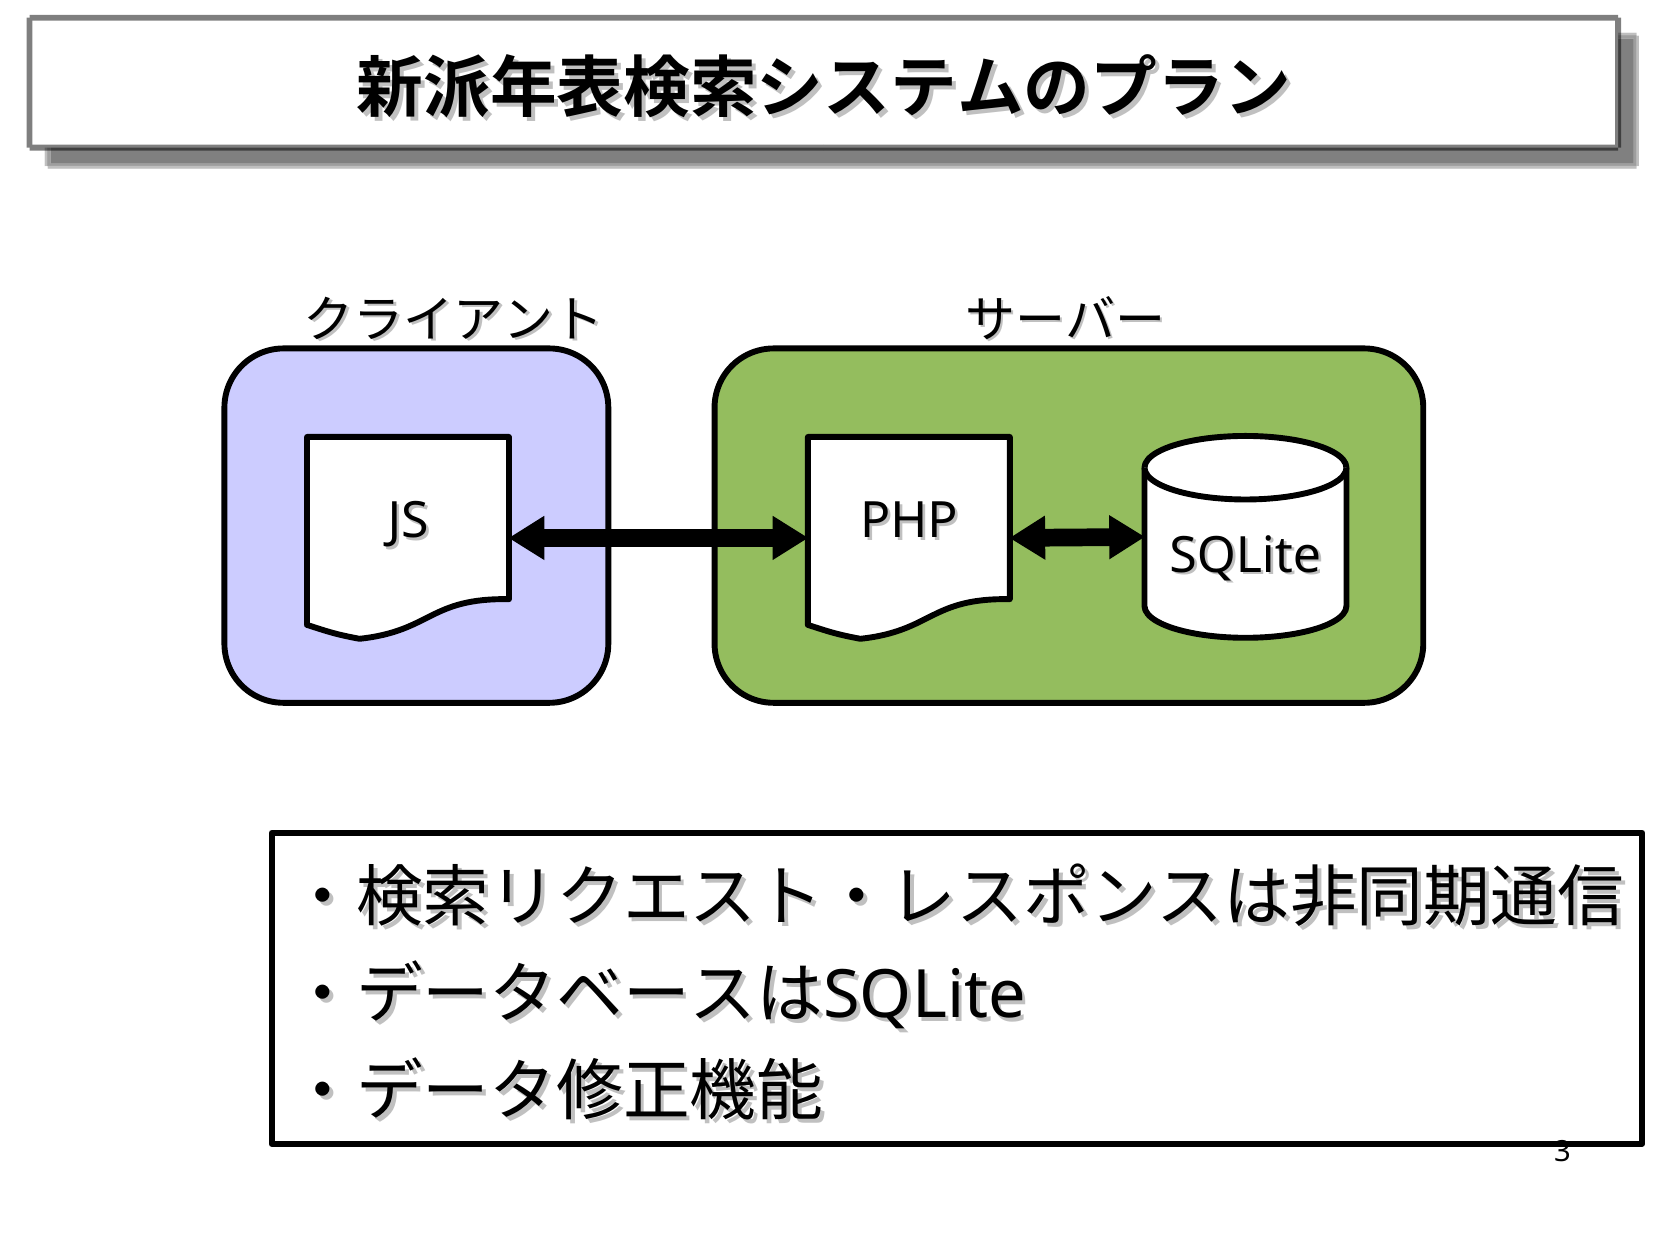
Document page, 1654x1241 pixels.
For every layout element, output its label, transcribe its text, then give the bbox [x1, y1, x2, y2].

text_box [714, 348, 1424, 703]
text_box ・検索リクエスト・レスポンスは非同期通信 ・データベースはSQLite ・データ修正機能 [271, 832, 1387, 1063]
text_box 新派年表検索システムのプラン [29, 17, 1619, 148]
text_box JS [307, 436, 509, 639]
text_box PHP [807, 436, 1010, 639]
text_box サーバー [950, 271, 1159, 341]
text_box SQLite [1144, 435, 1347, 638]
text_box [224, 348, 609, 703]
text_box クライアント [288, 271, 536, 341]
